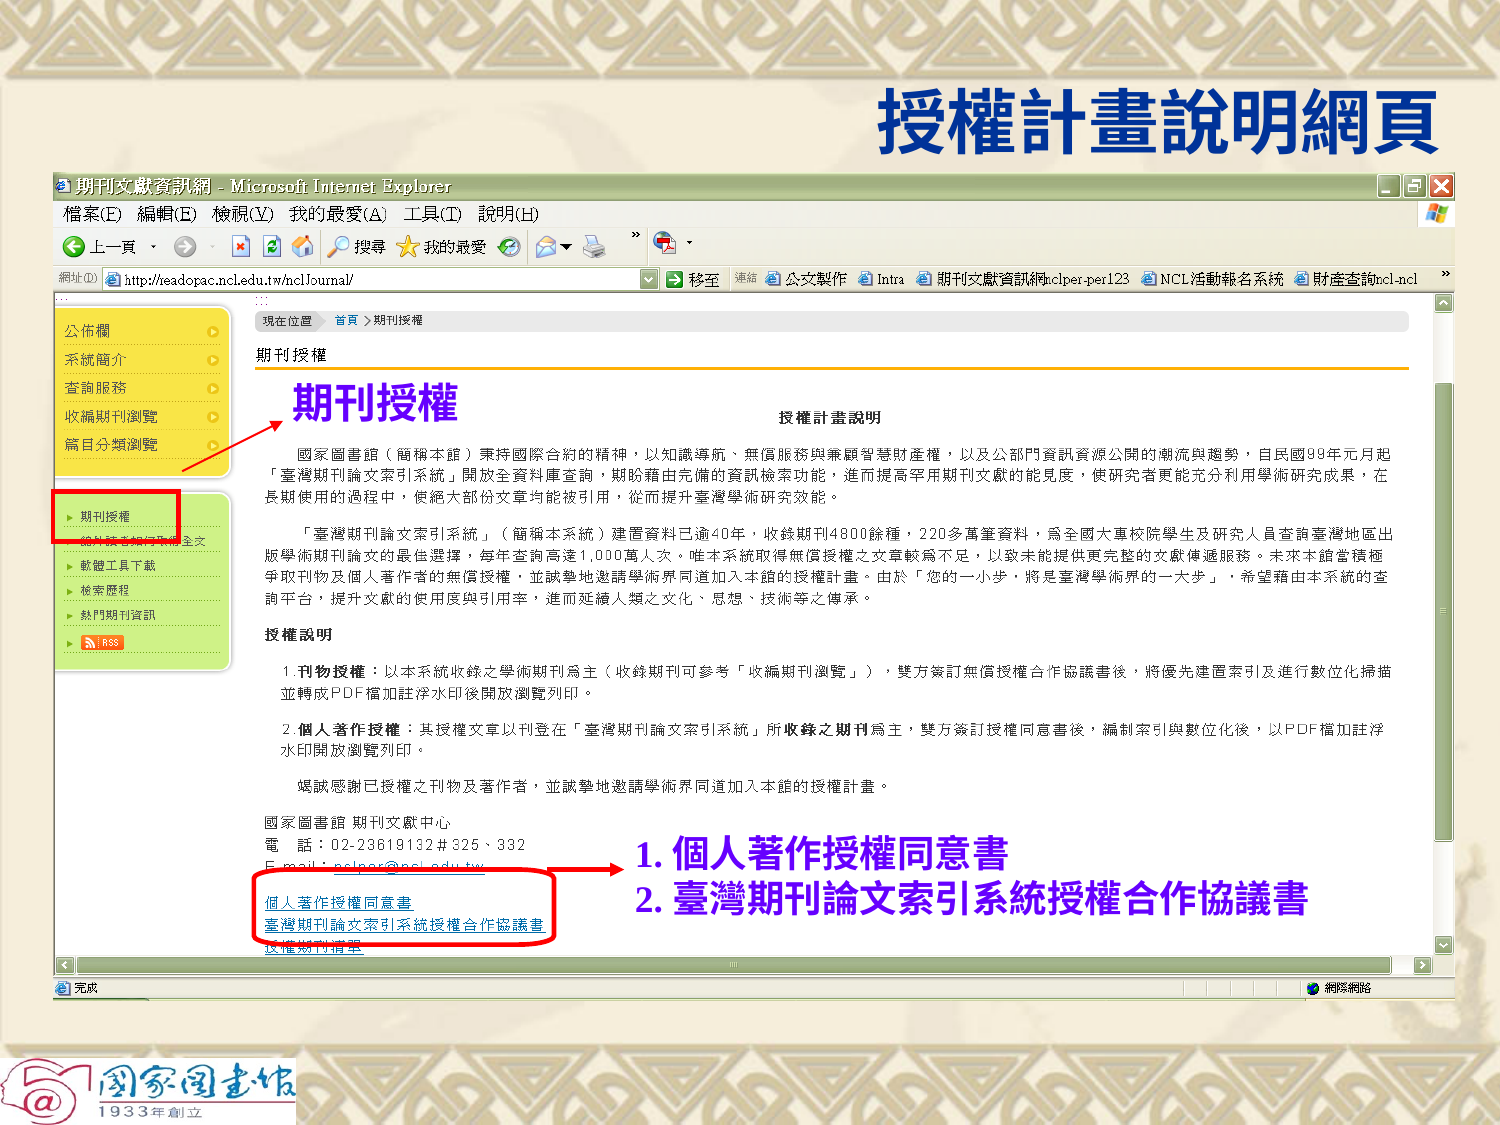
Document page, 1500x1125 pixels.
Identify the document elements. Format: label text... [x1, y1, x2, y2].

text_box 期刊授權 [277, 369, 475, 435]
picture [0, 0, 1500, 1125]
text_box 1.個人著作授權同意書 2.臺灣期刊論文索引系統授權合作協議書 [620, 822, 1371, 928]
title 授權計畫說明網頁 [856, 66, 1463, 175]
